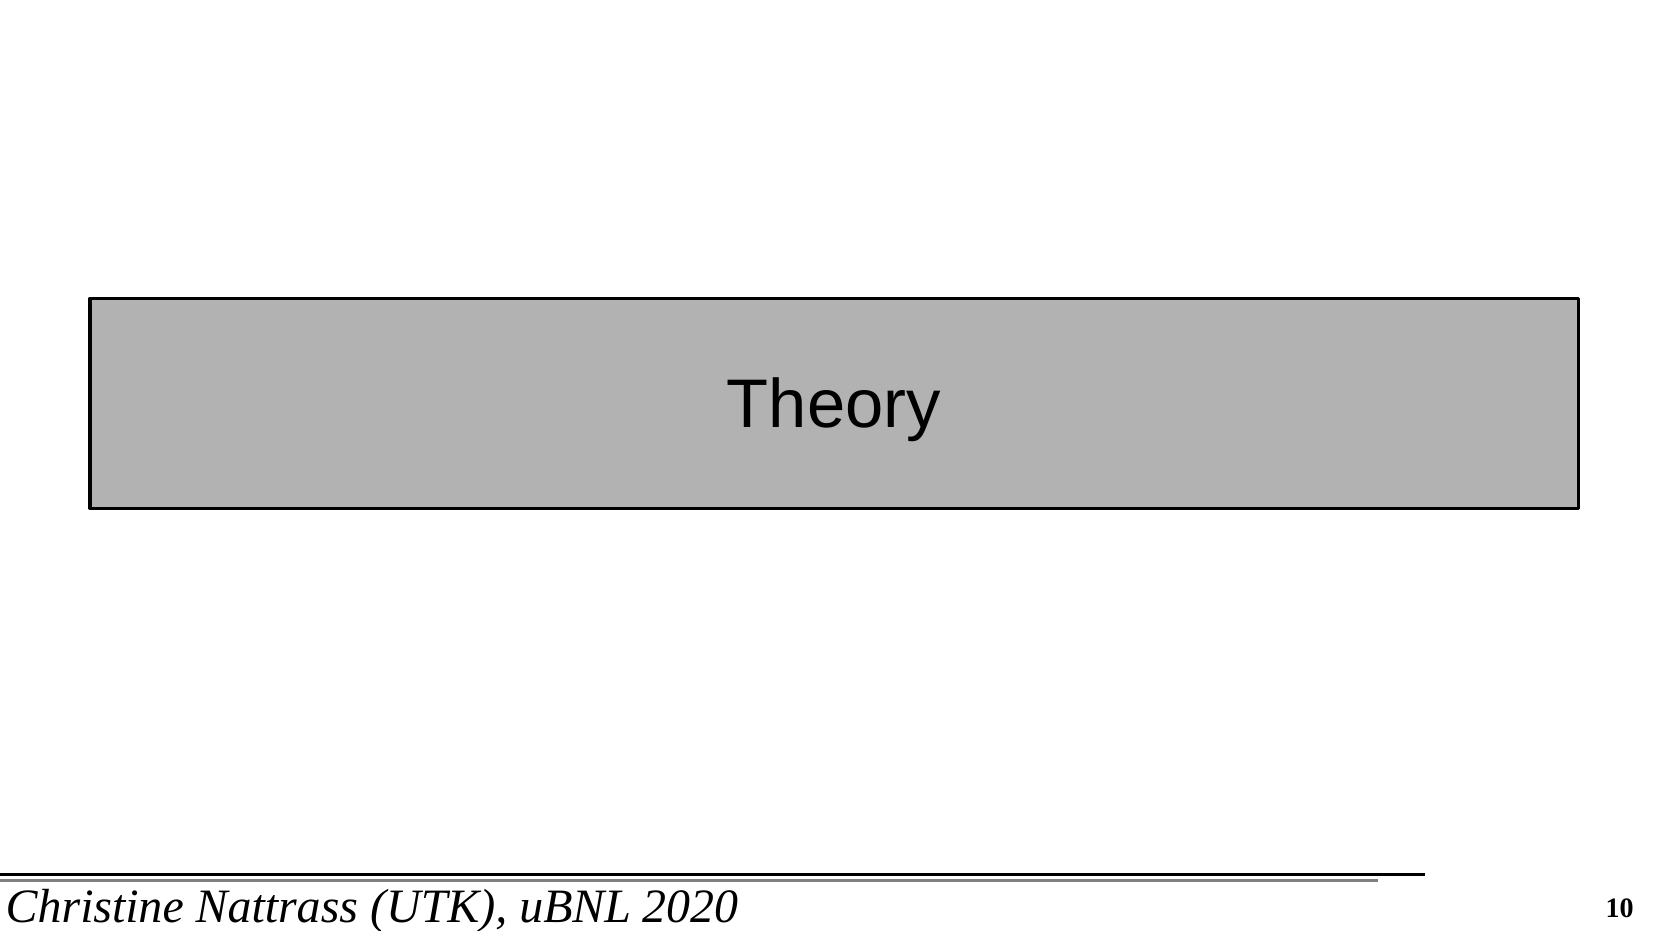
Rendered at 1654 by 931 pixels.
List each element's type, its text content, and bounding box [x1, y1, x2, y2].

title Theory [90, 298, 1579, 509]
